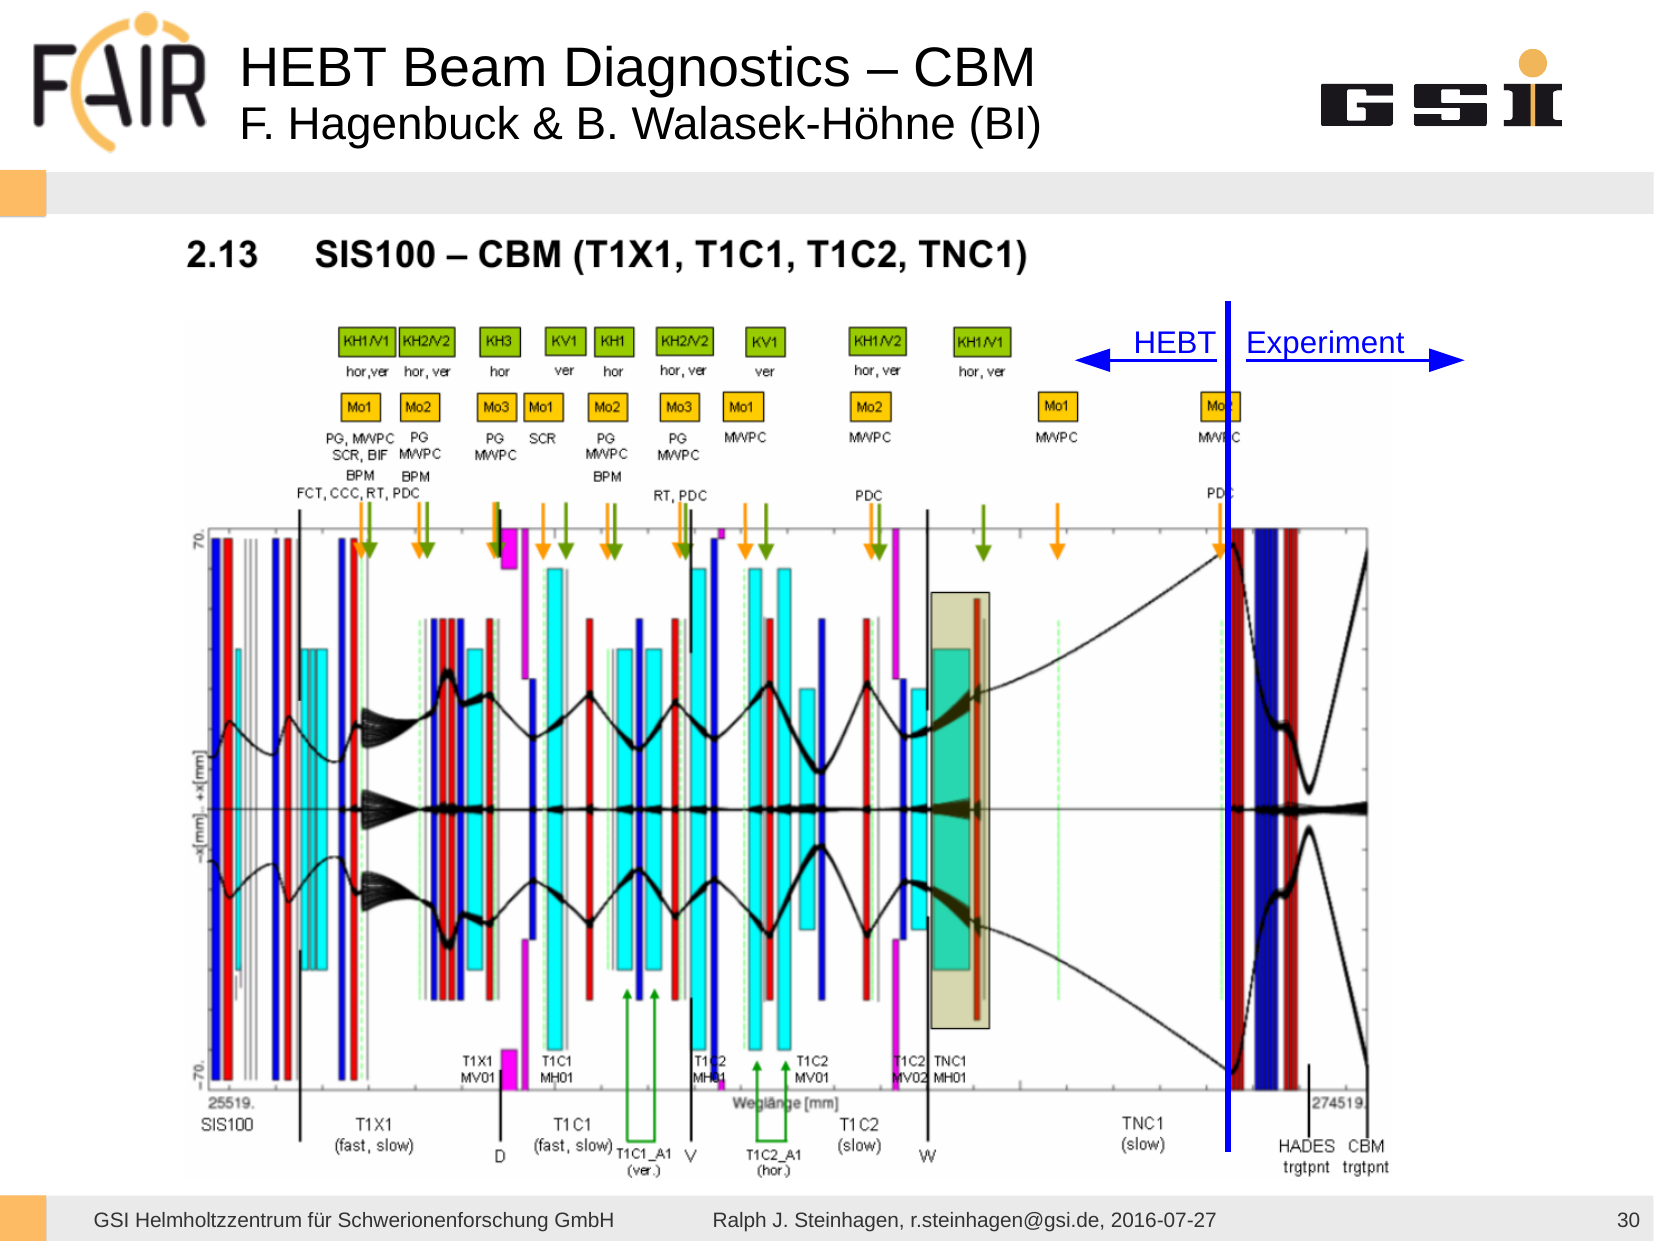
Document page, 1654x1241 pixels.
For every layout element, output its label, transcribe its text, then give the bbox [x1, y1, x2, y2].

picture [1319, 46, 1564, 129]
picture [1287, 338, 1295, 351]
title HEBT Beam Diagnostics – CBM F. Hagenbuck & B. Walasek-Höhne (BI) [239, 23, 1223, 162]
picture [100, 224, 1400, 1195]
picture [33, 10, 207, 155]
